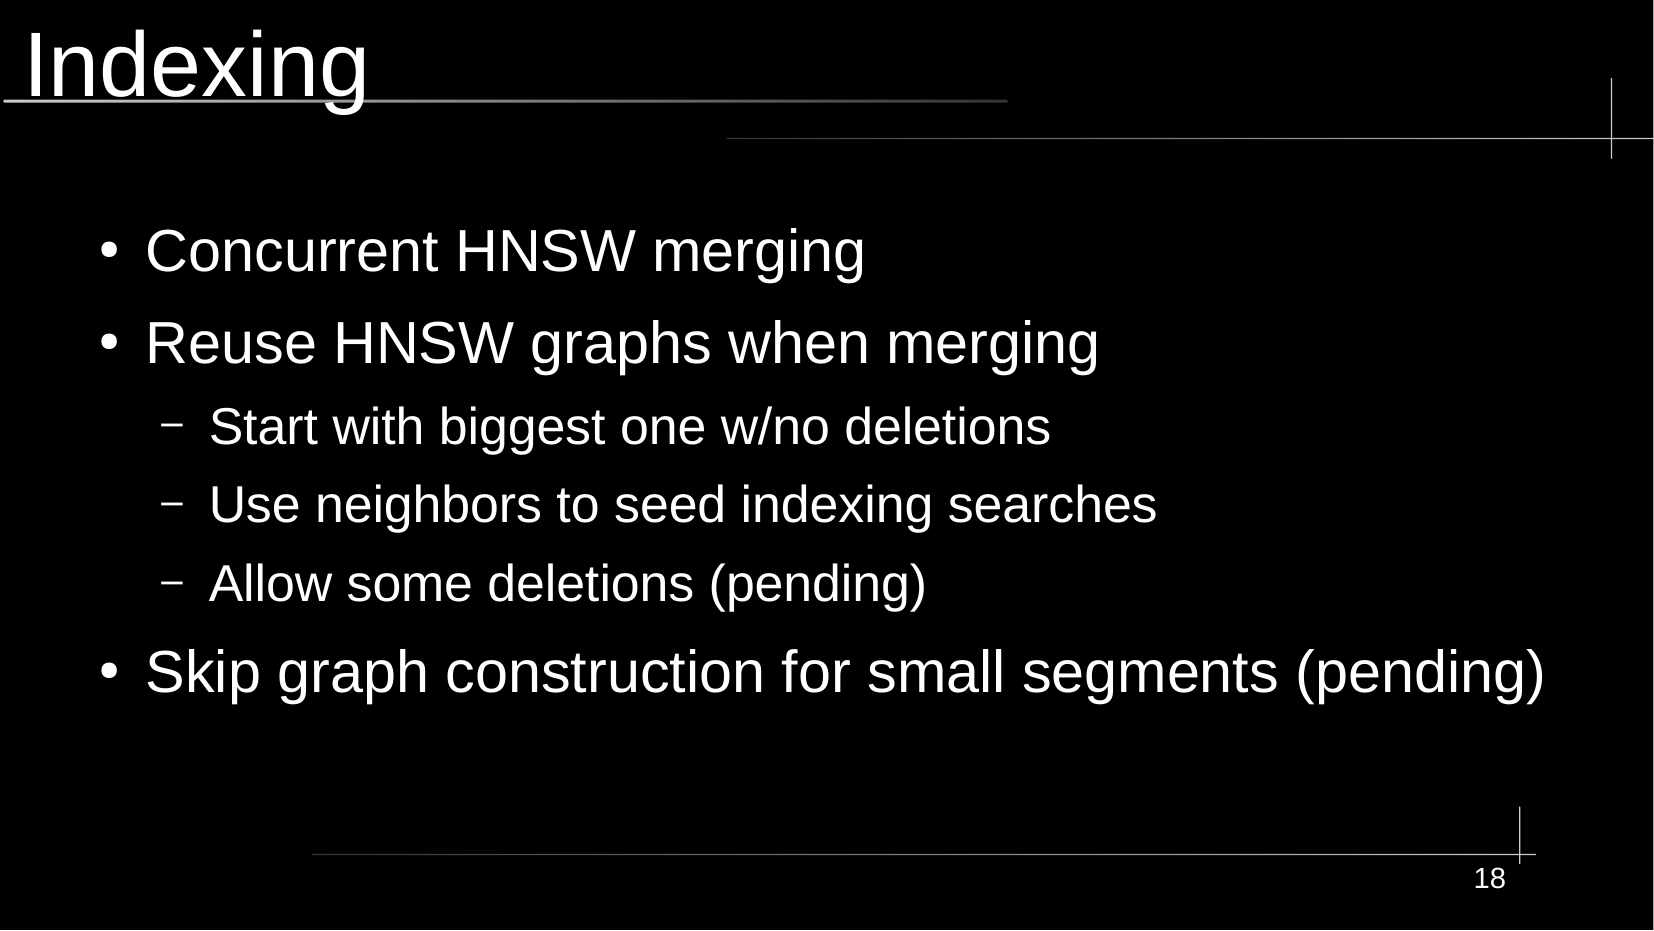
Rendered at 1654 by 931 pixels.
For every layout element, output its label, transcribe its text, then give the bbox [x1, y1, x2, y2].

list Concurrent HNSW merging Reuse HNSW graphs when merging Start with biggest one w/no deletions Use neighbors to seed indexing searches Allow some deletions (pending) Skip graph construction for small segments (pending) [82, 217, 1571, 758]
title Indexing [23, 11, 1589, 119]
